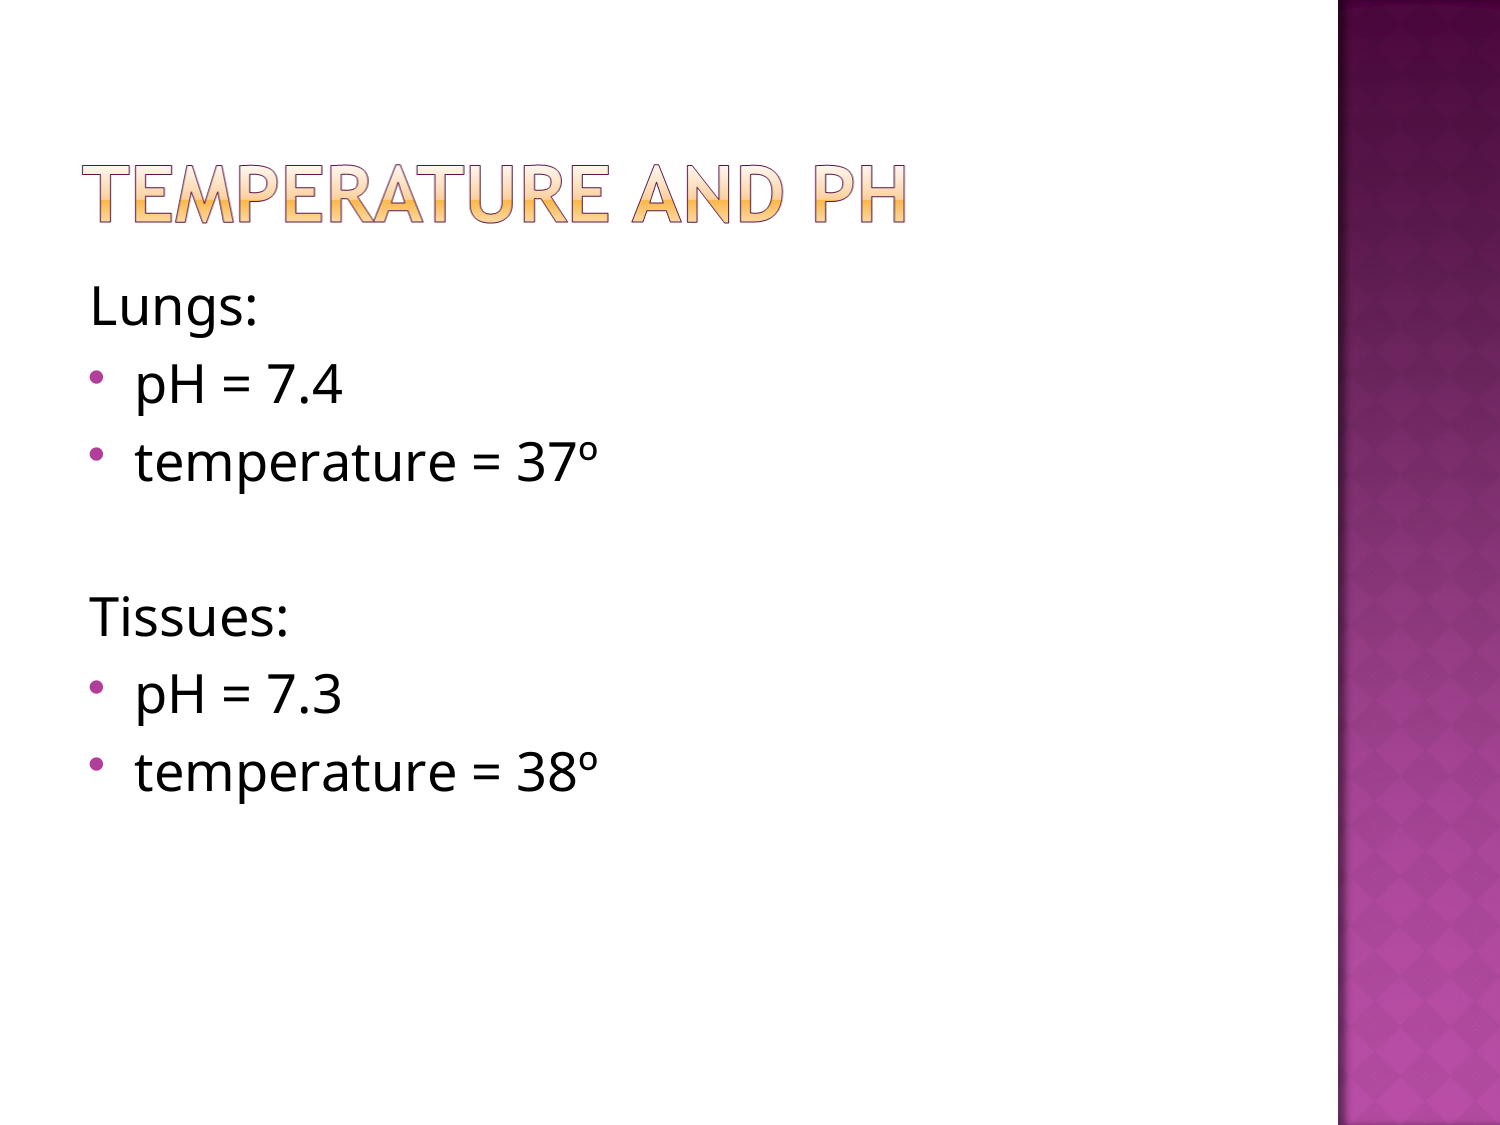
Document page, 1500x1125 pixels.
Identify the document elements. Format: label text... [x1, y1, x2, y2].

list Lungs: pH = 7.4 temperature = 37º Tissues: pH = 7.3 temperature = 38º [75, 263, 1263, 1060]
picture [1337, 0, 1500, 1125]
text_box [34, 52, 1265, 241]
